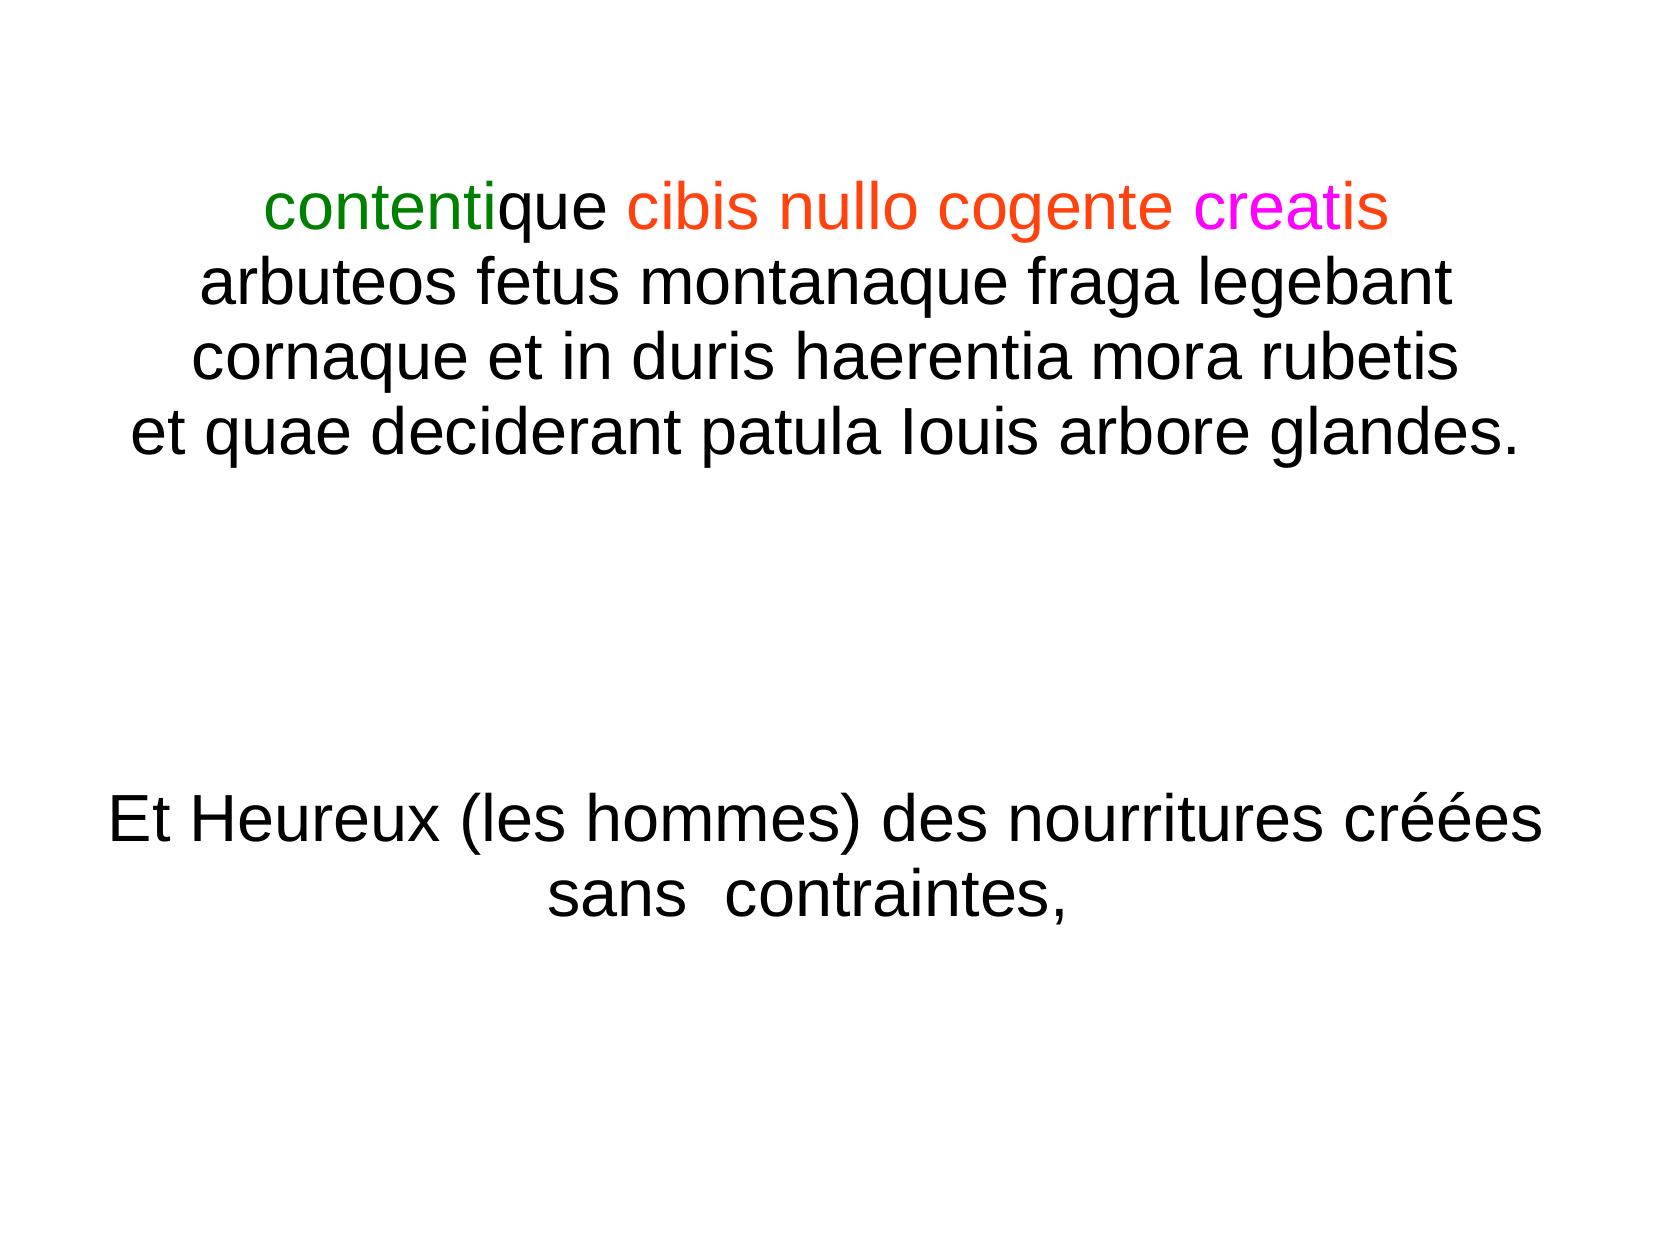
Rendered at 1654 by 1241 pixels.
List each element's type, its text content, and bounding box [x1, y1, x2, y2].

title contentique cibis nullo cogente creatis arbuteos fetus montanaque fraga legebant cornaque et in duris haerentia mora rubetis et quae deciderant patula Iouis arbore glandes. [47, 35, 1607, 603]
subtitle Et Heureux (les hommes) des nourritures créées sans contraintes, [82, 602, 1571, 1109]
